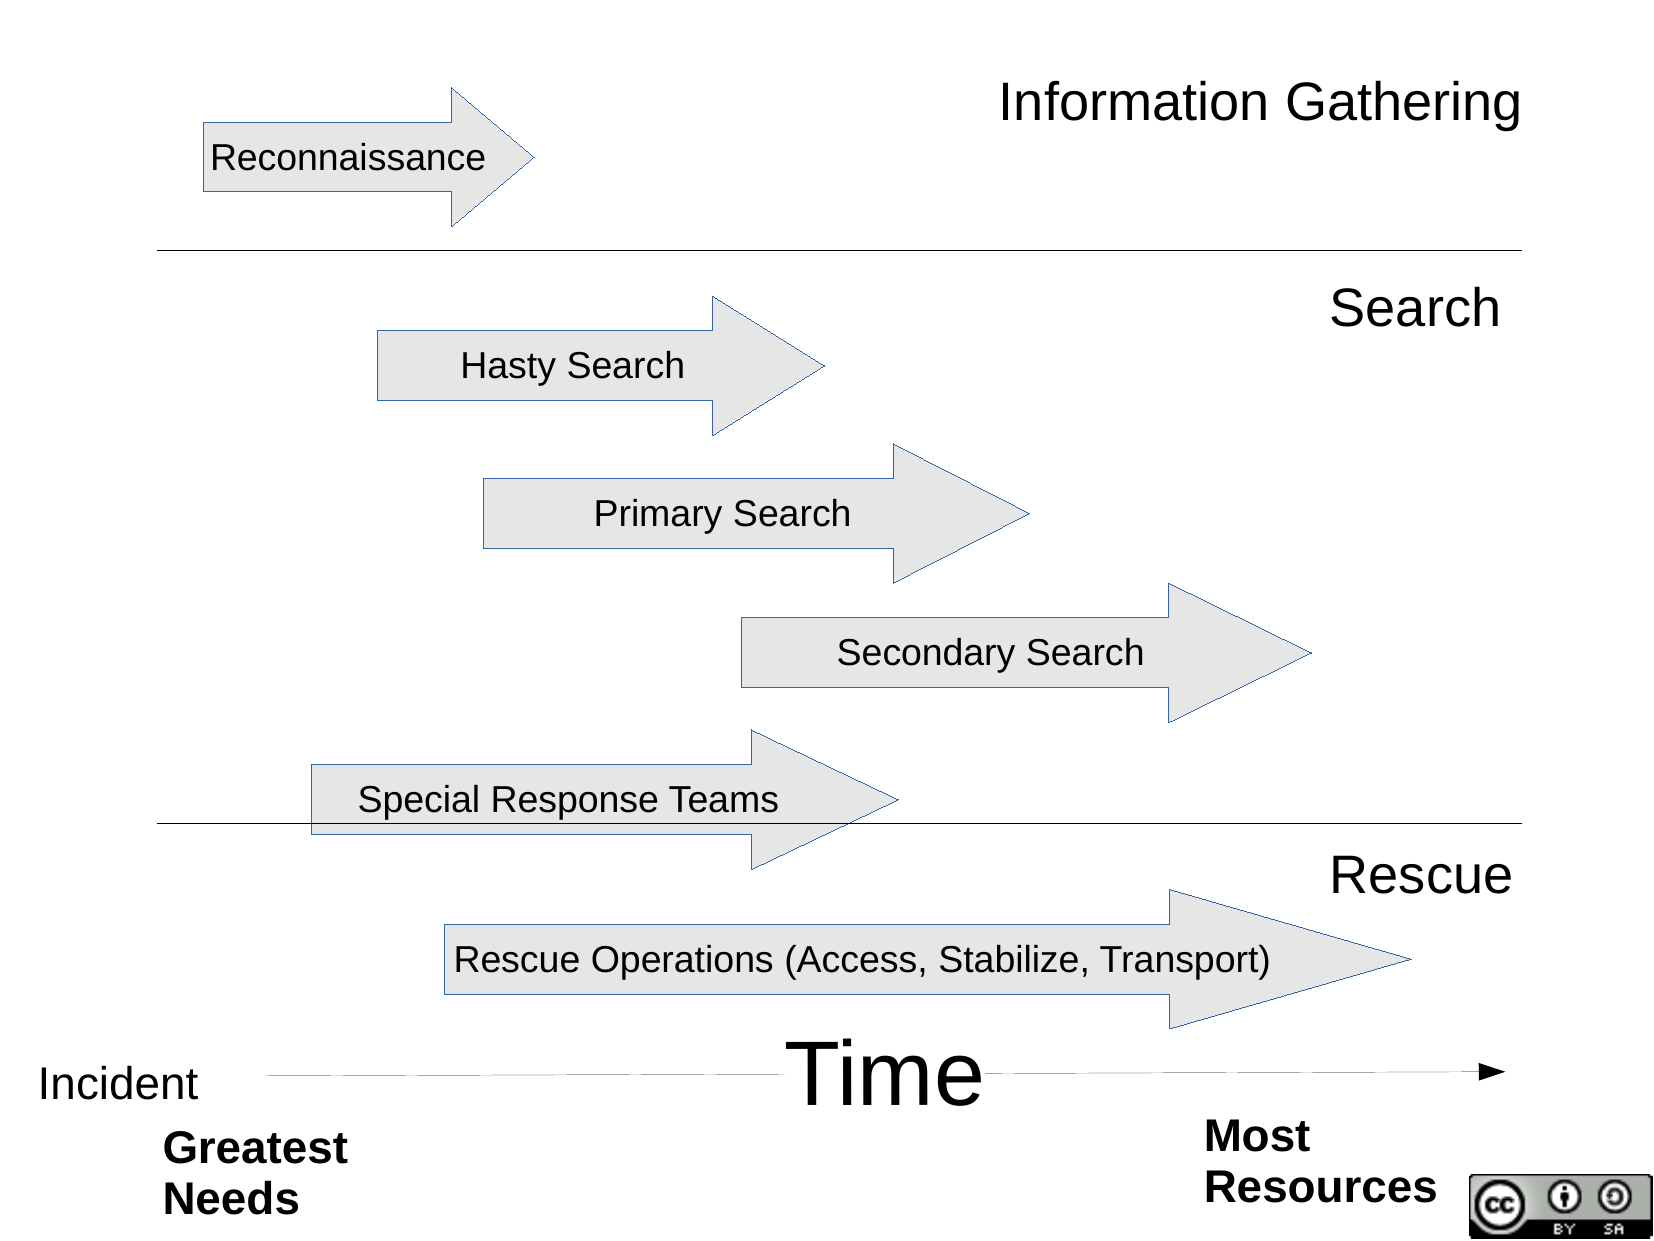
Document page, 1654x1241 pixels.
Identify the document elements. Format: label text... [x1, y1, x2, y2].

text_box Greatest Needs [147, 1114, 364, 1232]
picture [1469, 1174, 1653, 1239]
text_box Most Resources [1188, 1102, 1453, 1220]
text_box Information Gathering [984, 63, 1539, 139]
text_box Special Response Teams [311, 824, 848, 870]
text_box Hasty Search [377, 296, 825, 436]
text_box Rescue [1314, 837, 1530, 913]
text_box Search [1314, 270, 1517, 346]
text_box Incident [22, 1050, 214, 1117]
text_box Reconnaissance [203, 87, 535, 227]
text_box Secondary Search [741, 583, 1312, 723]
text_box Rescue Operations (Access, Stabilize, Transport) [444, 889, 1412, 1029]
text_box Primary Search [483, 443, 1030, 584]
text_box Special Response Teams [311, 729, 899, 823]
